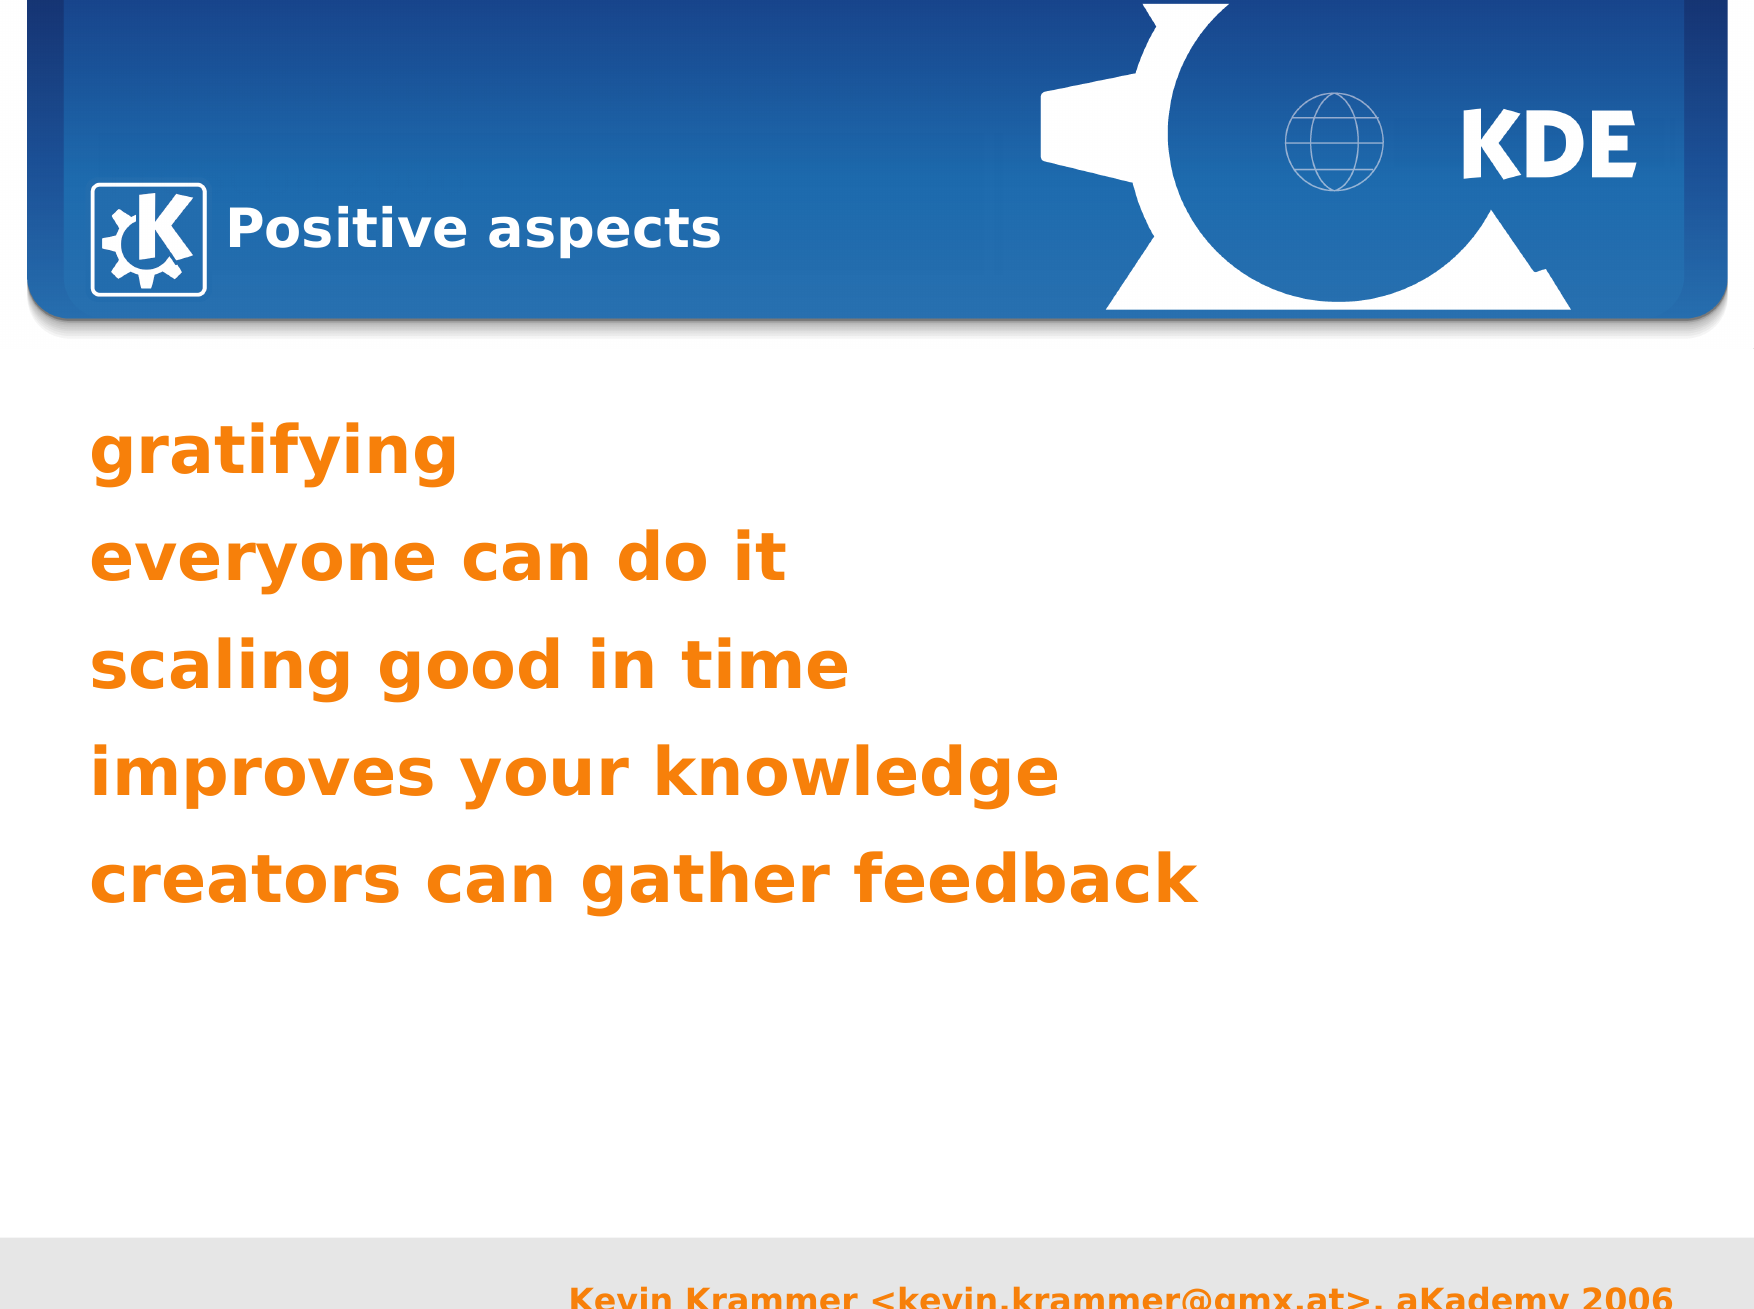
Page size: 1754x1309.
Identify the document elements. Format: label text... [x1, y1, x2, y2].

title Positive aspects [225, 194, 1126, 264]
picture [0, 0, 1754, 349]
list gratifying everyone can do it scaling good in time improves your knowledge creators can gather feedback [71, 411, 1651, 1148]
